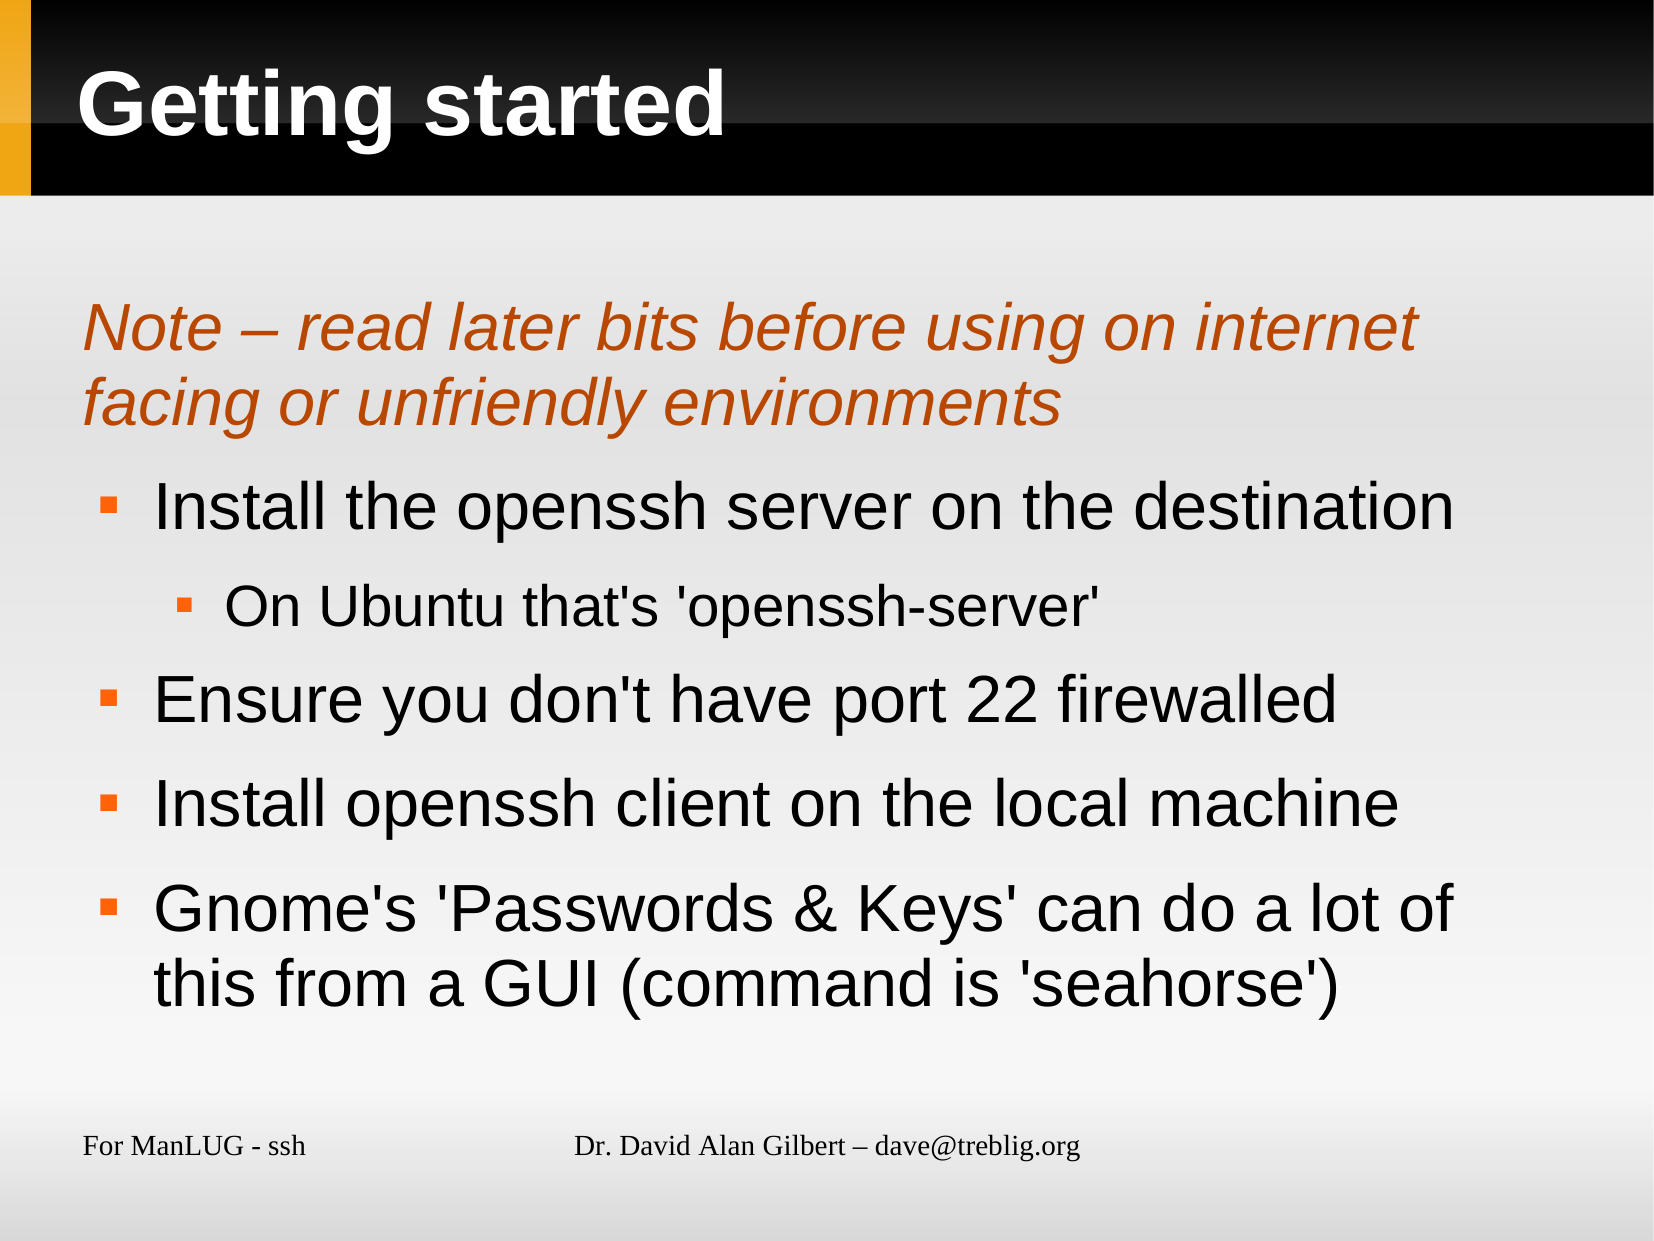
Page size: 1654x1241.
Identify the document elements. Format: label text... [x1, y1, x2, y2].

title Getting started [76, 0, 1565, 208]
list Note – read later bits before using on internet facing or unfriendly environments Install the openssh server on the destination On Ubuntu that's 'openssh-server' Ensure you don't have port 22 firewalled Install openssh client on the local machine Gnome's 'Passwords & Keys' can do a lot of this from a GUI (command is 'seahorse') [82, 290, 1571, 1109]
picture [0, 0, 1654, 1241]
